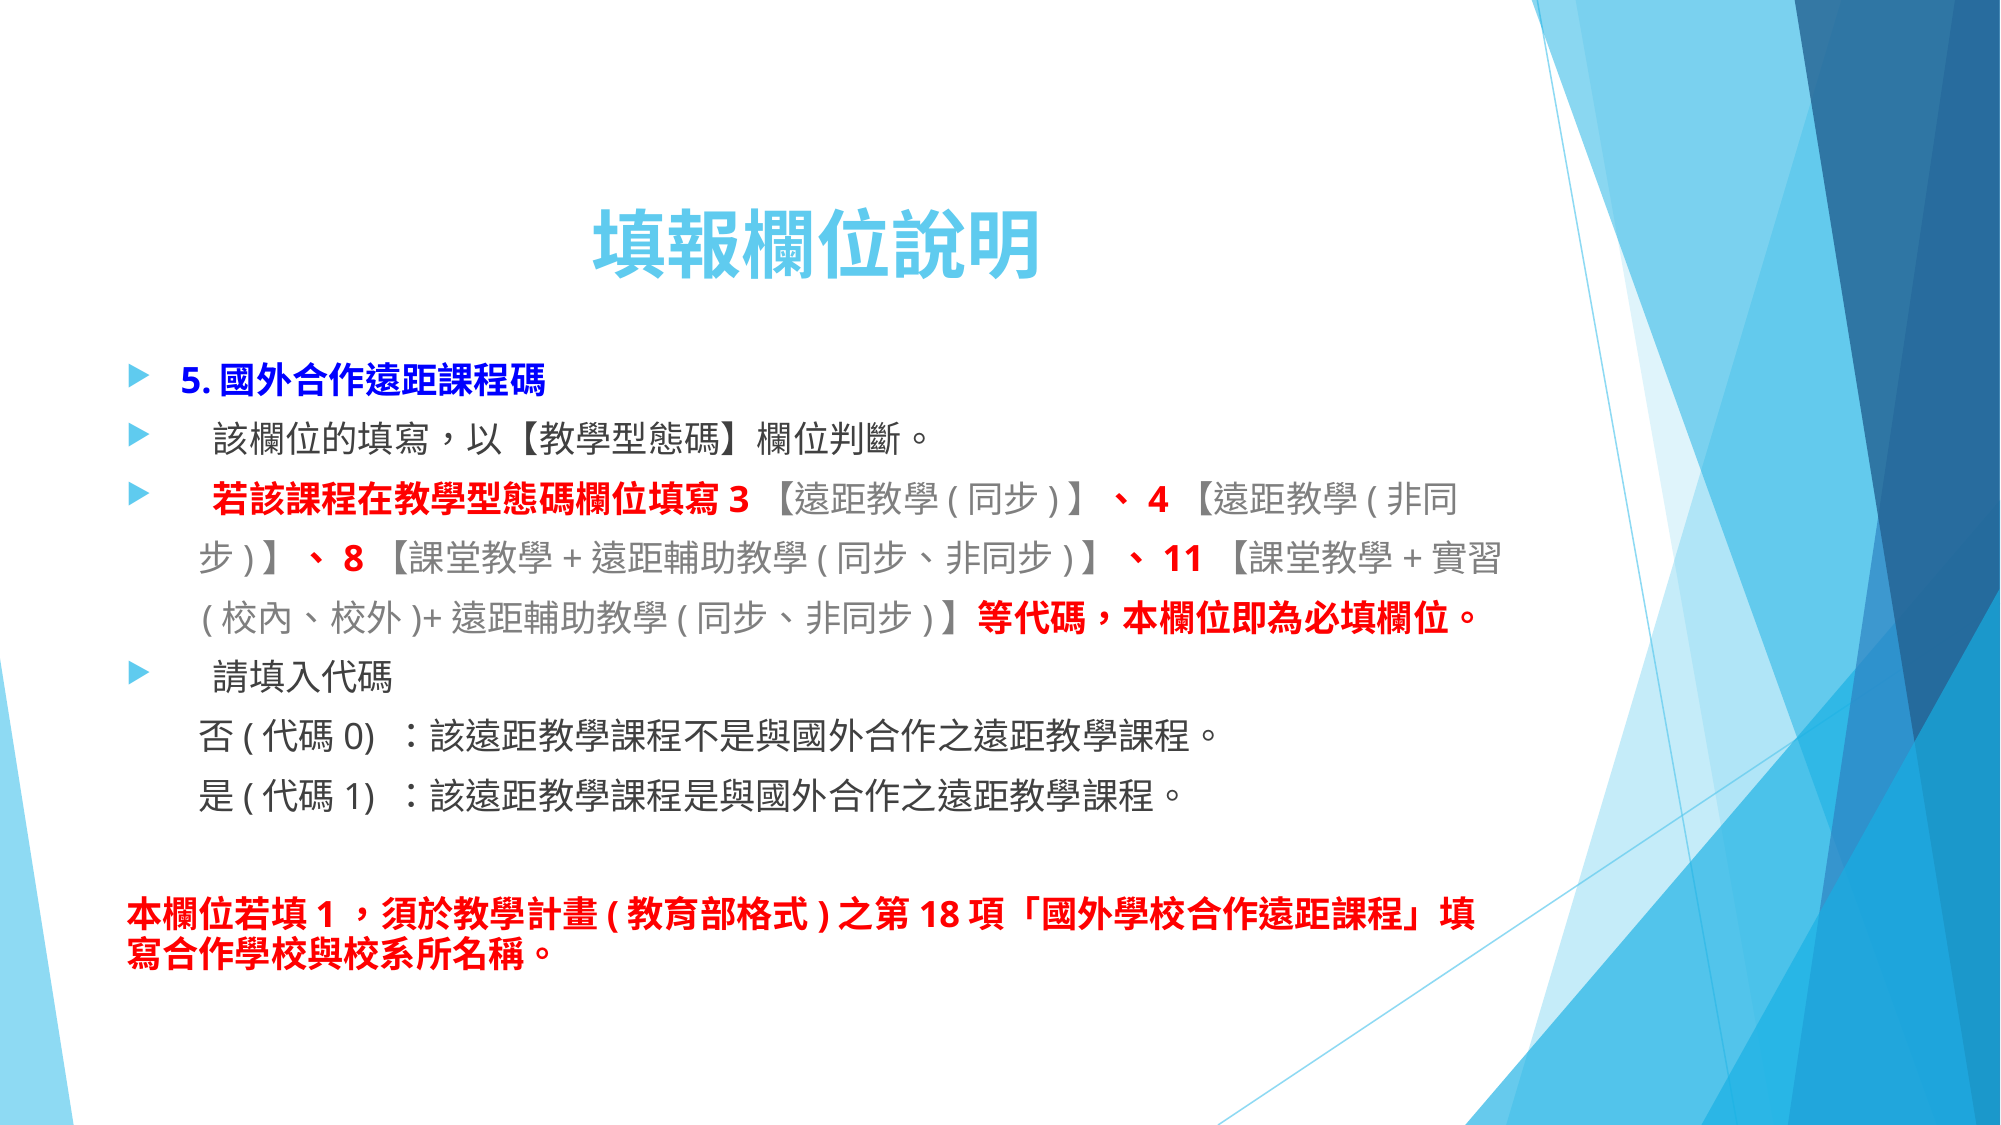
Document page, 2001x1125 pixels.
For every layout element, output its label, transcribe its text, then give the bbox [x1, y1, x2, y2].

title 填報欄位說明 [111, 99, 1522, 317]
list 5.國外合作遠距課程碼 該欄位的填寫，以【教學型態碼】欄位判斷。 若該課程在教學型態碼欄位填寫3【遠距教學(同步)】、4【遠距教學(非同 步)】、8【課堂教學+遠距輔助教學(同步、非同步)】、11【課堂教學+實習 (校內、校外)+遠距輔助教學(同步、非同步)】等代碼，本欄位即為必填欄位。 請填入代碼 否(代碼0) ：該遠距教學課程不是與國外合作之遠距教學課程。 是(代碼1) ：該遠距教學課程是與國外合作之遠距教學課程。 本欄位若填1，須於教學計畫(教育部格式)之第18項「國外學校合作遠距課程」填寫合作學校與校系所名稱。 [111, 354, 1522, 1044]
